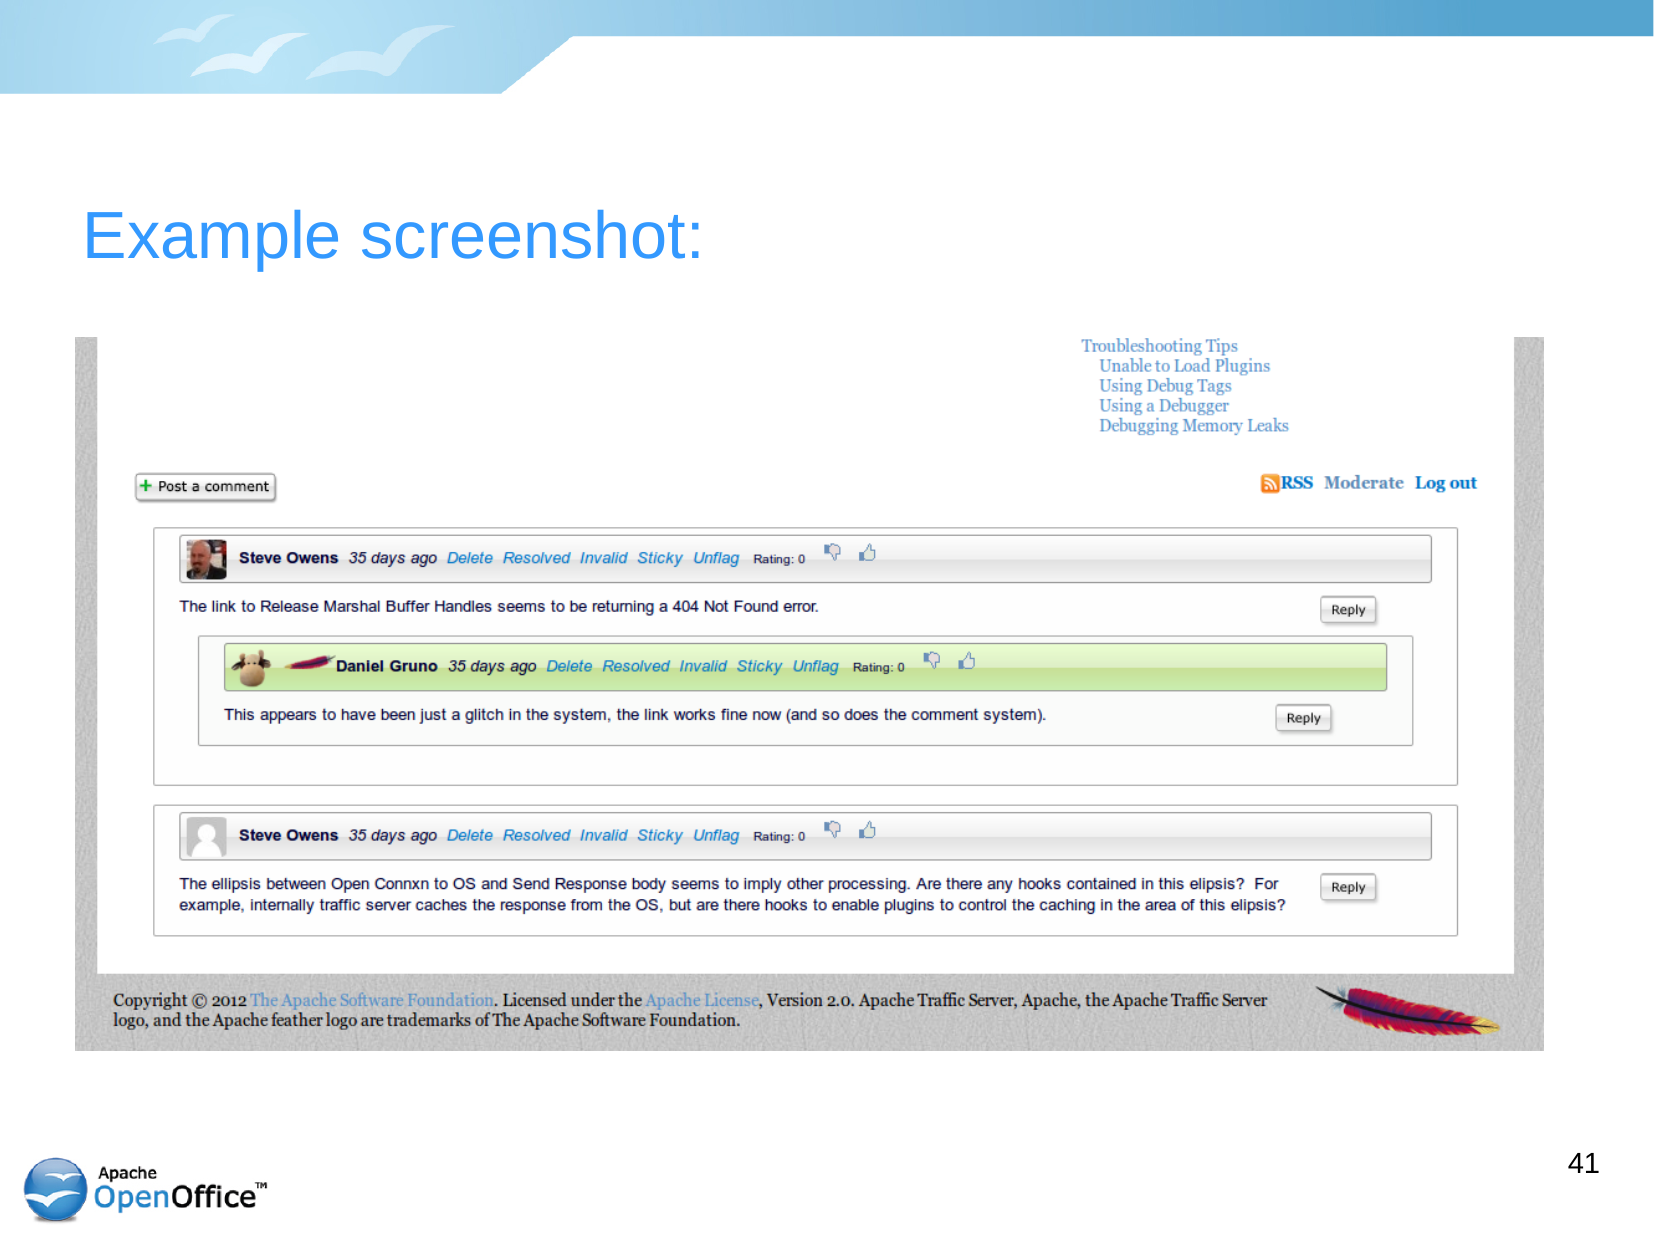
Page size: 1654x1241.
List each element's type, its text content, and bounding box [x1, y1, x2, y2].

title Example screenshot: [82, 132, 1571, 340]
picture [0, 0, 1654, 1241]
